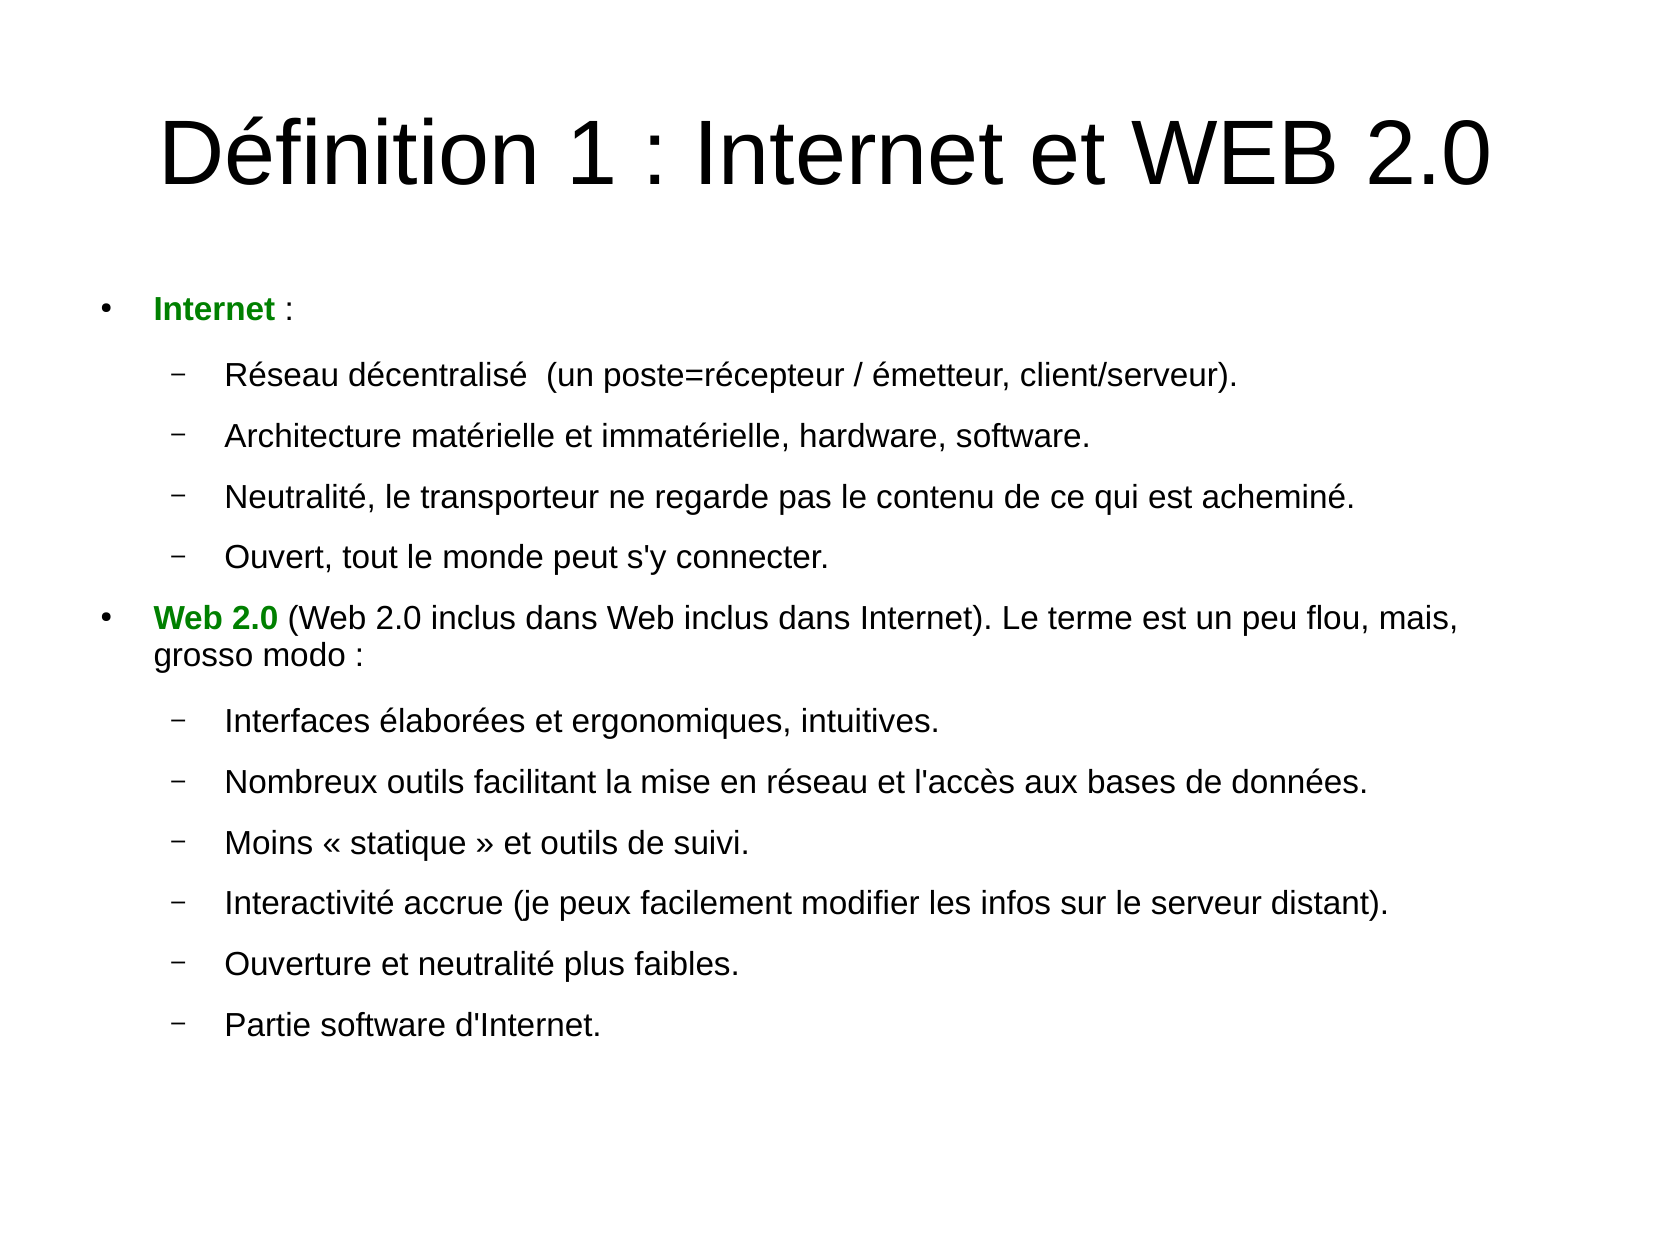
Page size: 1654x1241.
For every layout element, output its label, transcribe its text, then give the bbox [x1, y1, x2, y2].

list Internet : Réseau décentralisé (un poste=récepteur / émetteur, client/serveur). Architecture matérielle et immatérielle, hardware, software. Neutralité, le transporteur ne regarde pas le contenu de ce qui est acheminé. Ouvert, tout le monde peut s'y connecter. Web 2.0 (Web 2.0 inclus dans Web inclus dans Internet). Le terme est un peu flou, mais, grosso modo : Interfaces élaborées et ergonomiques, intuitives. Nombreux outils facilitant la mise en réseau et l'accès aux bases de données. Moins « statique » et outils de suivi. Interactivité accrue (je peux facilement modifier les infos sur le serveur distant). Ouverture et neutralité plus faibles. Partie software d'Internet. [82, 290, 1538, 1010]
title Définition 1 : Internet et WEB 2.0 [82, 49, 1571, 257]
